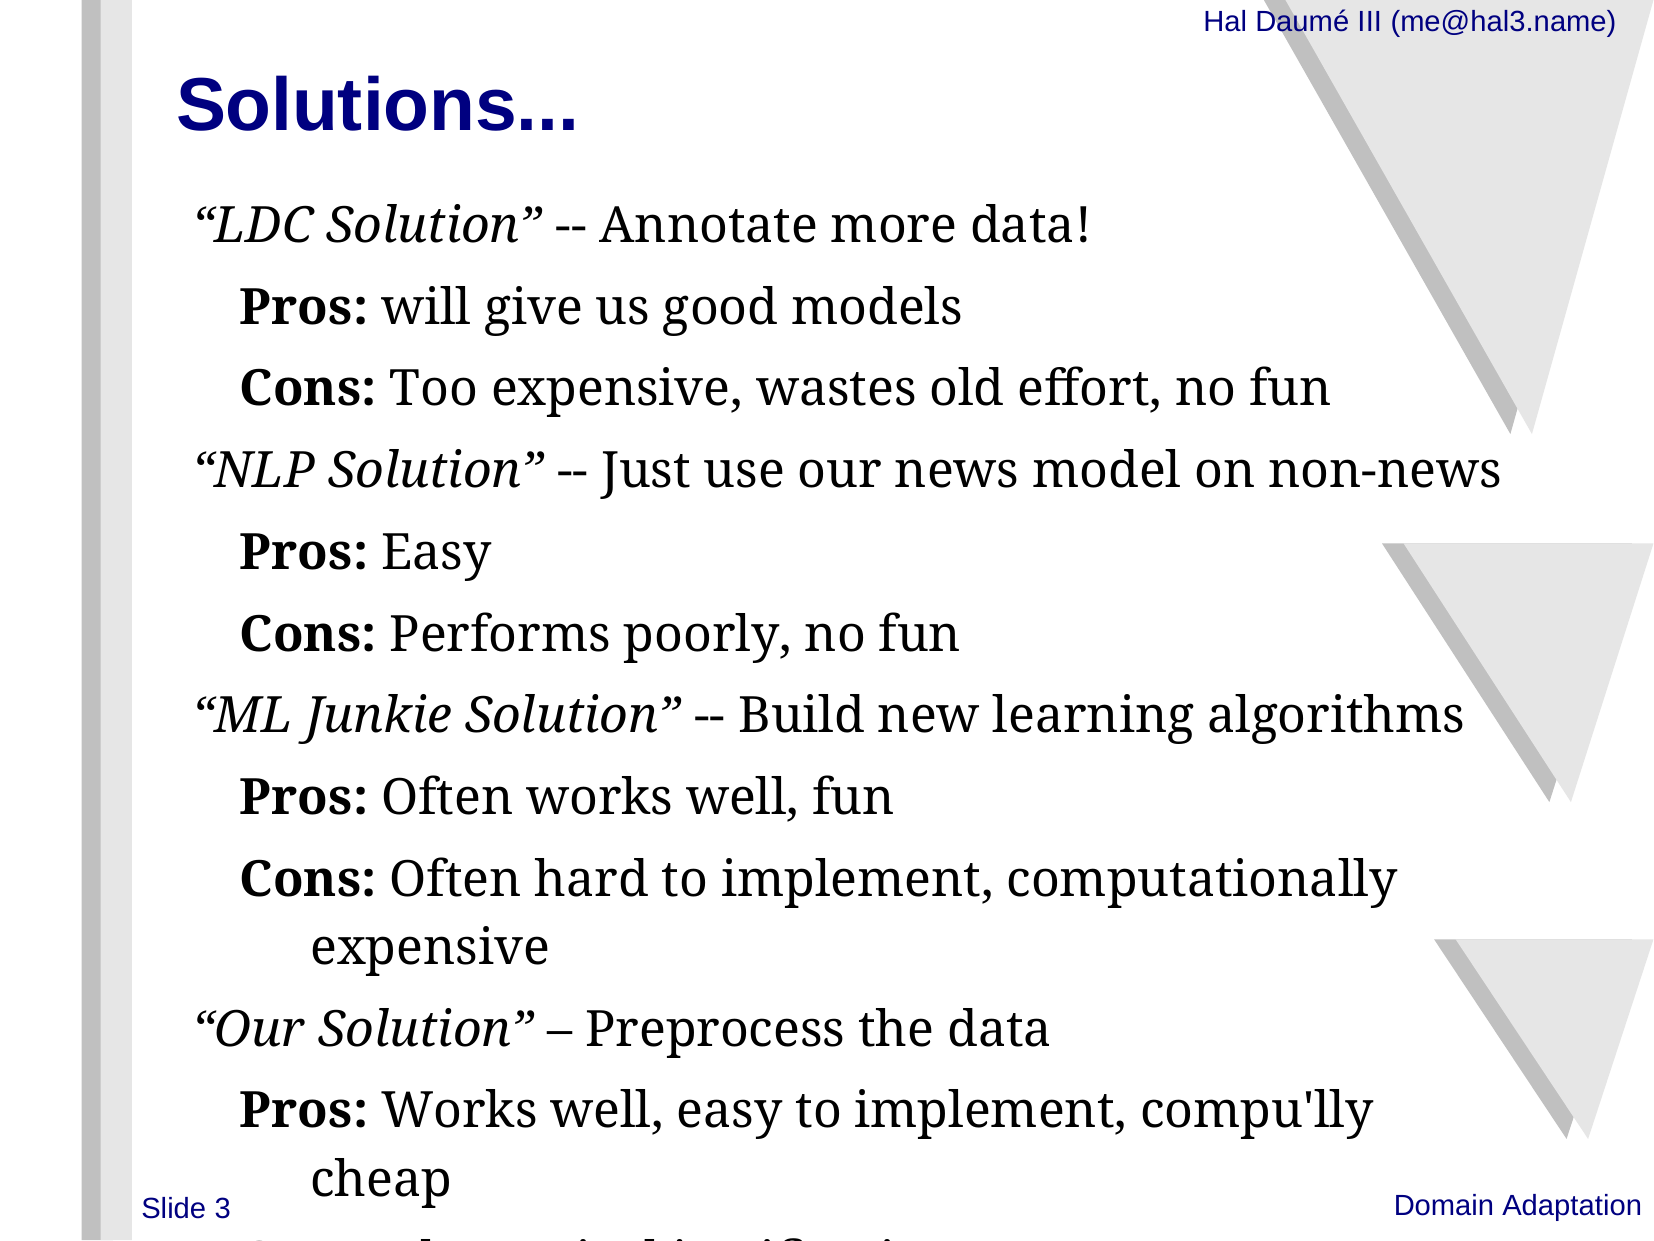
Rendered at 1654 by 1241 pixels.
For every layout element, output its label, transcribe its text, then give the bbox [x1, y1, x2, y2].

list “LDC Solution” -- Annotate more data! Pros: will give us good models Cons: Too expensive, wastes old effort, no fun “NLP Solution” -- Just use our news model on non-news Pros: Easy Cons: Performs poorly, no fun “ML Junkie Solution” -- Build new learning algorithms Pros: Often works well, fun Cons: Often hard to implement, computationally expensive “Our Solution” – Preprocess the data Pros: Works well, easy to implement, compu'lly cheap Cons: Theoretical justification [180, 188, 1512, 1127]
title Solutions... [176, 44, 1509, 166]
